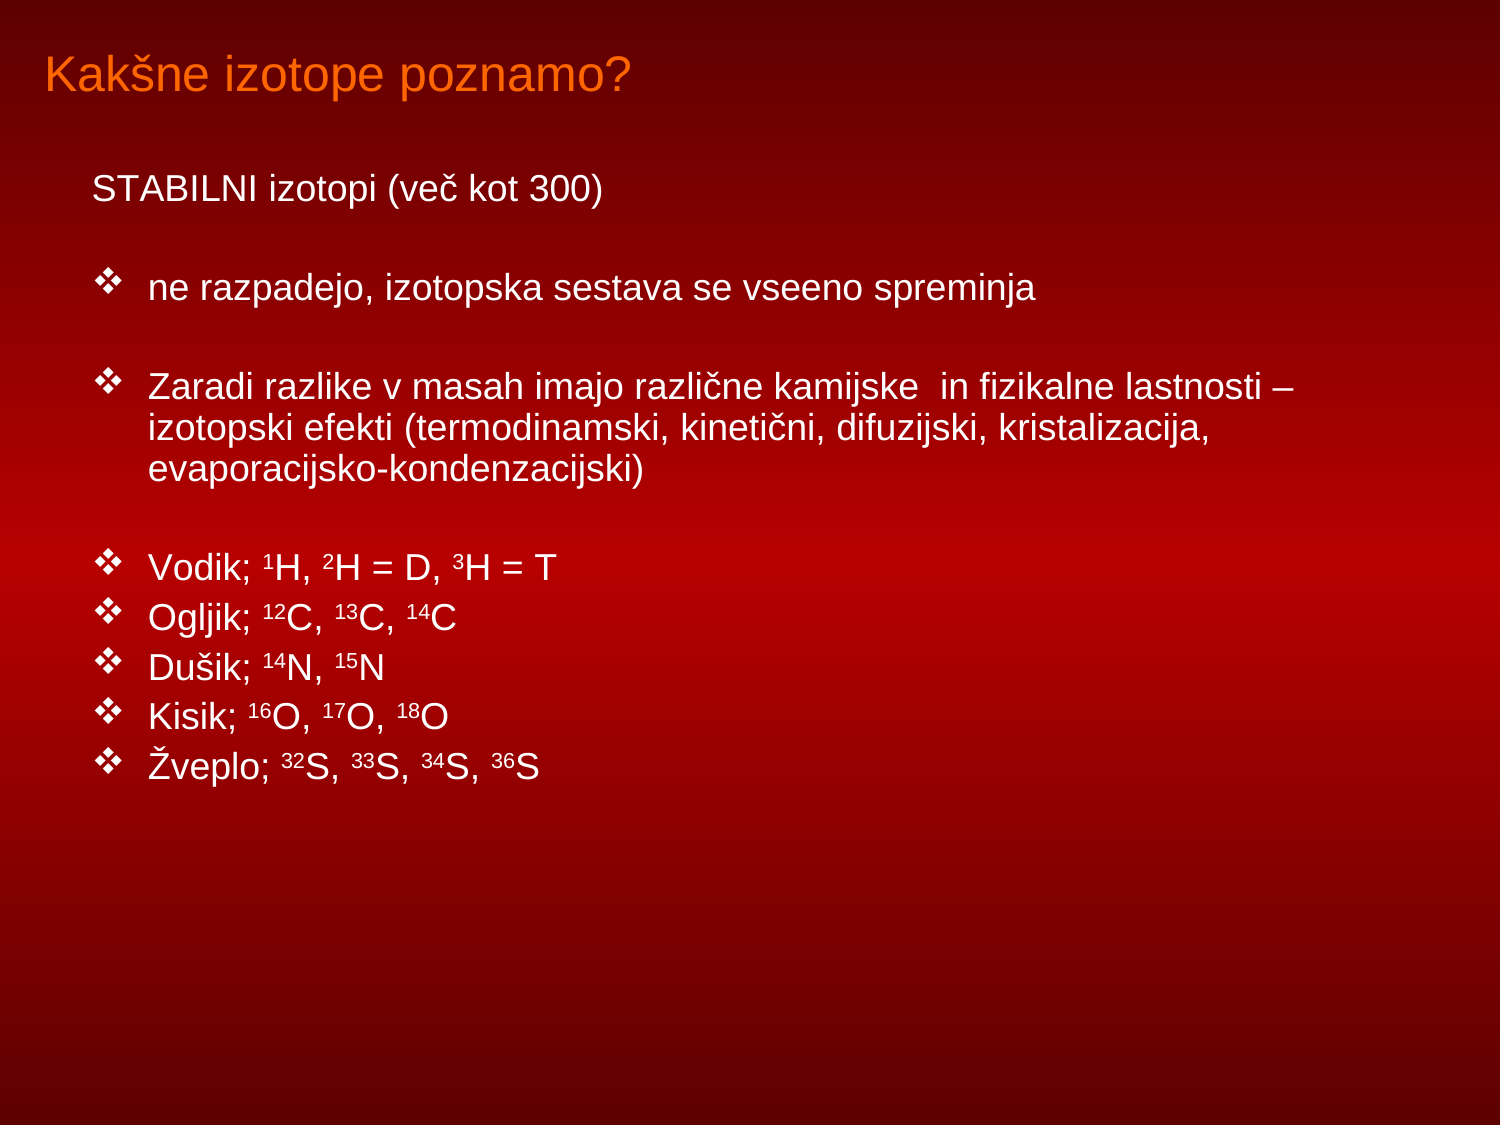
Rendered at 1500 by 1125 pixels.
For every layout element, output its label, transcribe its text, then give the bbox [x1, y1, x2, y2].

title Kakšne izotope poznamo? [29, 31, 1380, 112]
list STABILNI izotopi (več kot 300) ne razpadejo, izotopska sestava se vseeno spreminja Zaradi razlike v masah imajo različne kamijske in fizikalne lastnosti – izotopski efekti (termodinamski, kinetični, difuzijski, kristalizacija, evaporacijsko-kondenzacijski) Vodik; 1H, 2H = D, 3H = T Ogljik; 12C, 13C, 14C Dušik; 14N, 15N Kisik; 16O, 17O, 18O Žveplo; 32S, 33S, 34S, 36S [76, 160, 1427, 904]
